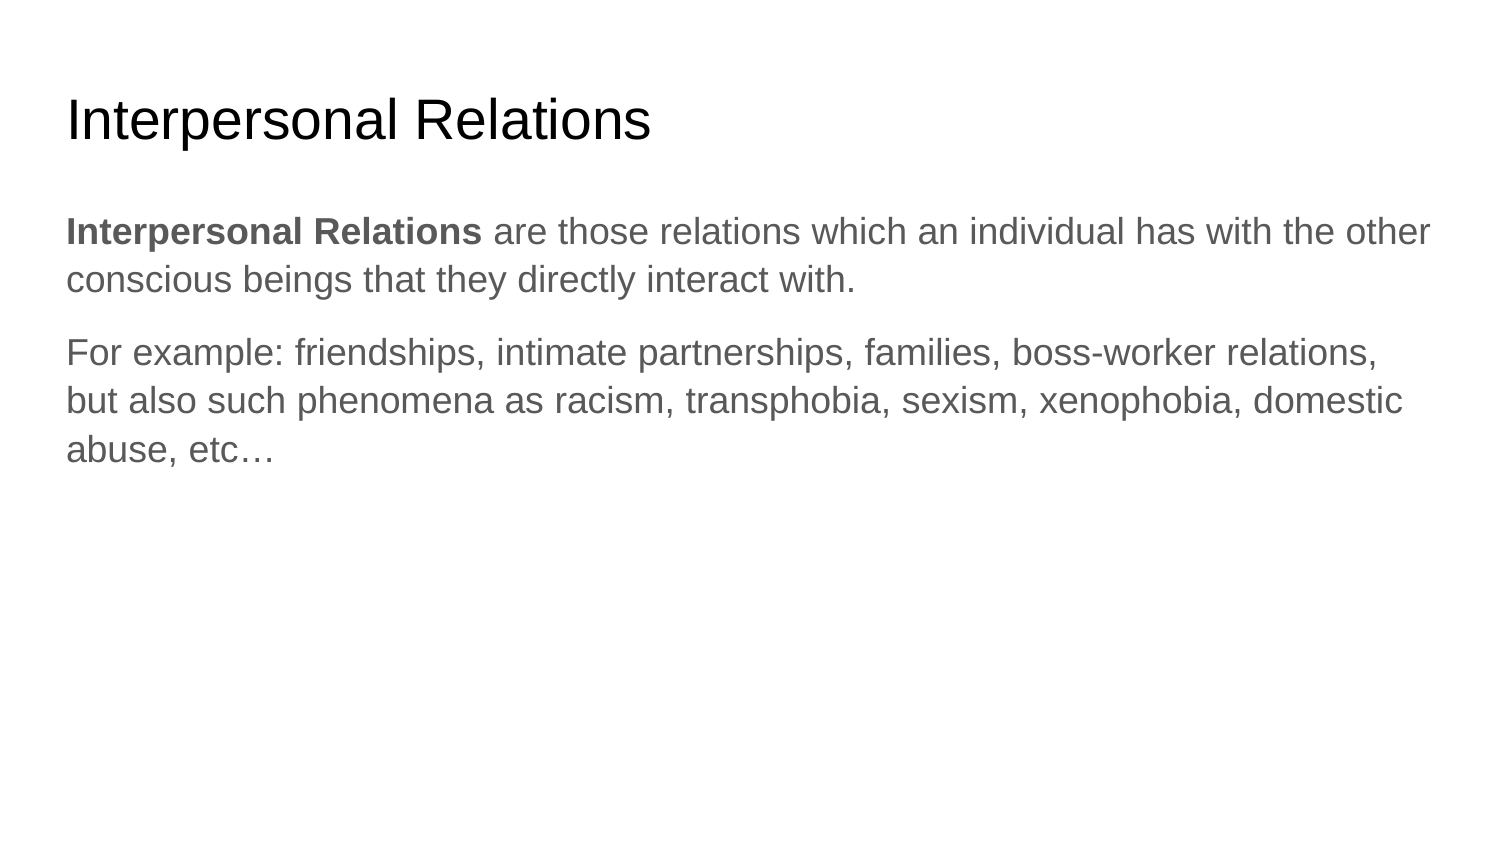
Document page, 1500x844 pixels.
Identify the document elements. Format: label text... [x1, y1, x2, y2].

title Interpersonal Relations [51, 72, 1449, 167]
list Interpersonal Relations are those relations which an individual has with the other conscious beings that they directly interact with. For example: friendships, intimate partnerships, families, boss-worker relations, but also such phenomena as racism, transphobia, sexism, xenophobia, domestic abuse, etc… [51, 189, 1449, 750]
